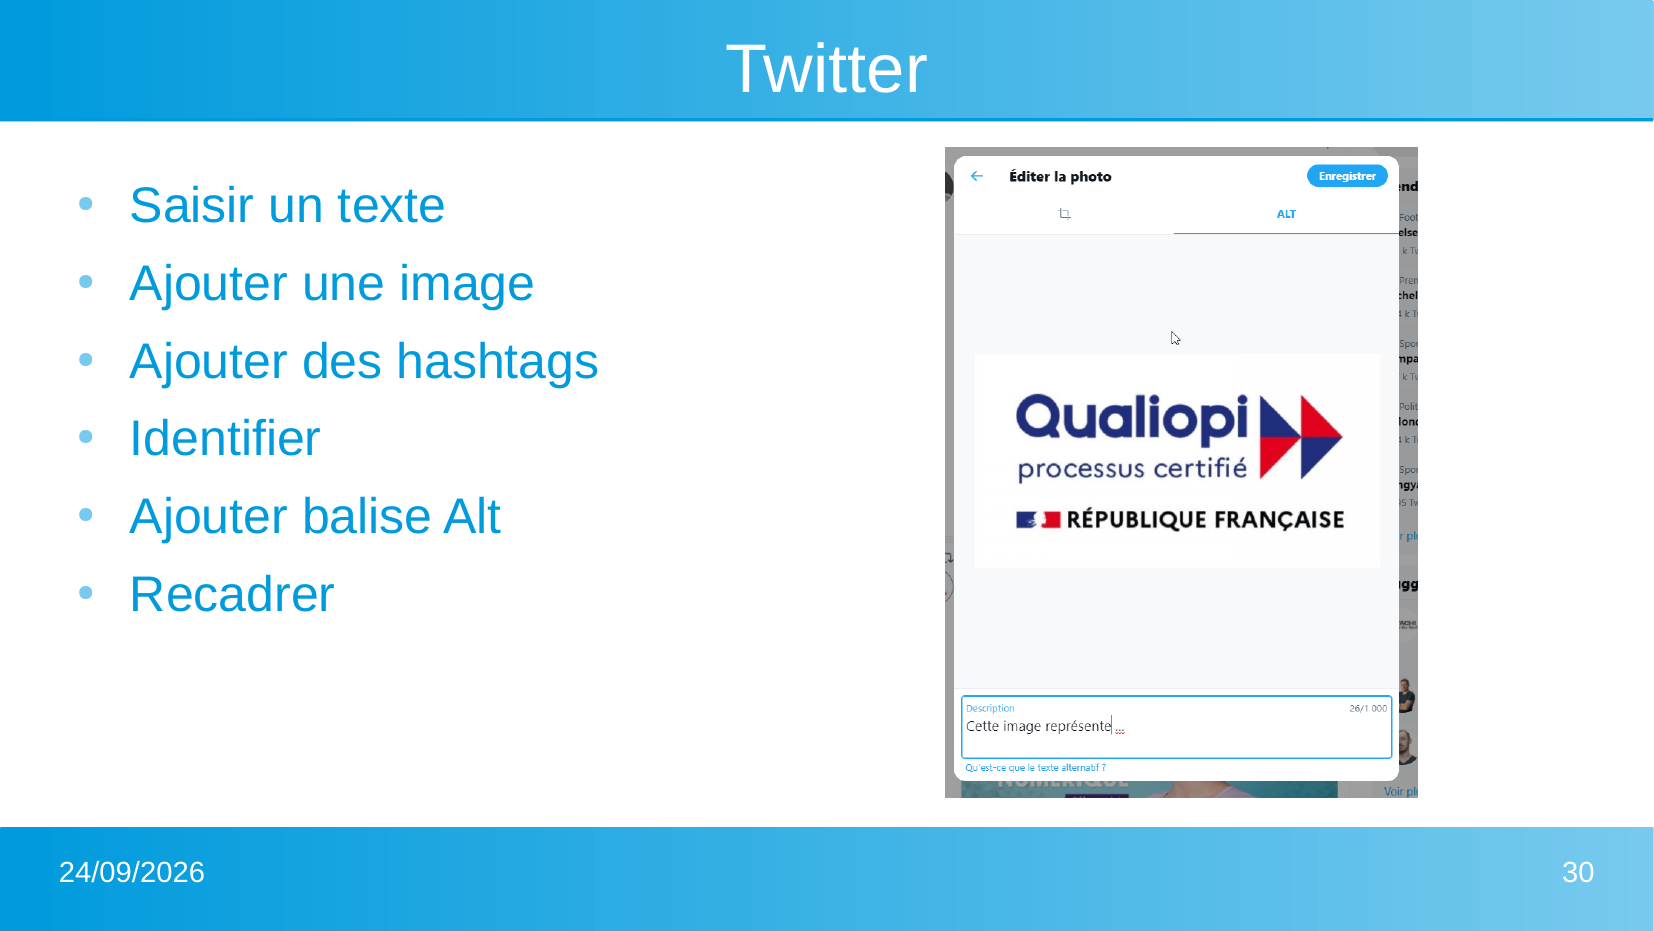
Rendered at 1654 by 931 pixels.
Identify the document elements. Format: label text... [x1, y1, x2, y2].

title Twitter [59, 29, 1595, 108]
picture [945, 147, 1418, 798]
list Saisir un texte Ajouter une image Ajouter des hashtags Identifier Ajouter balise Alt Recadrer [59, 177, 827, 768]
